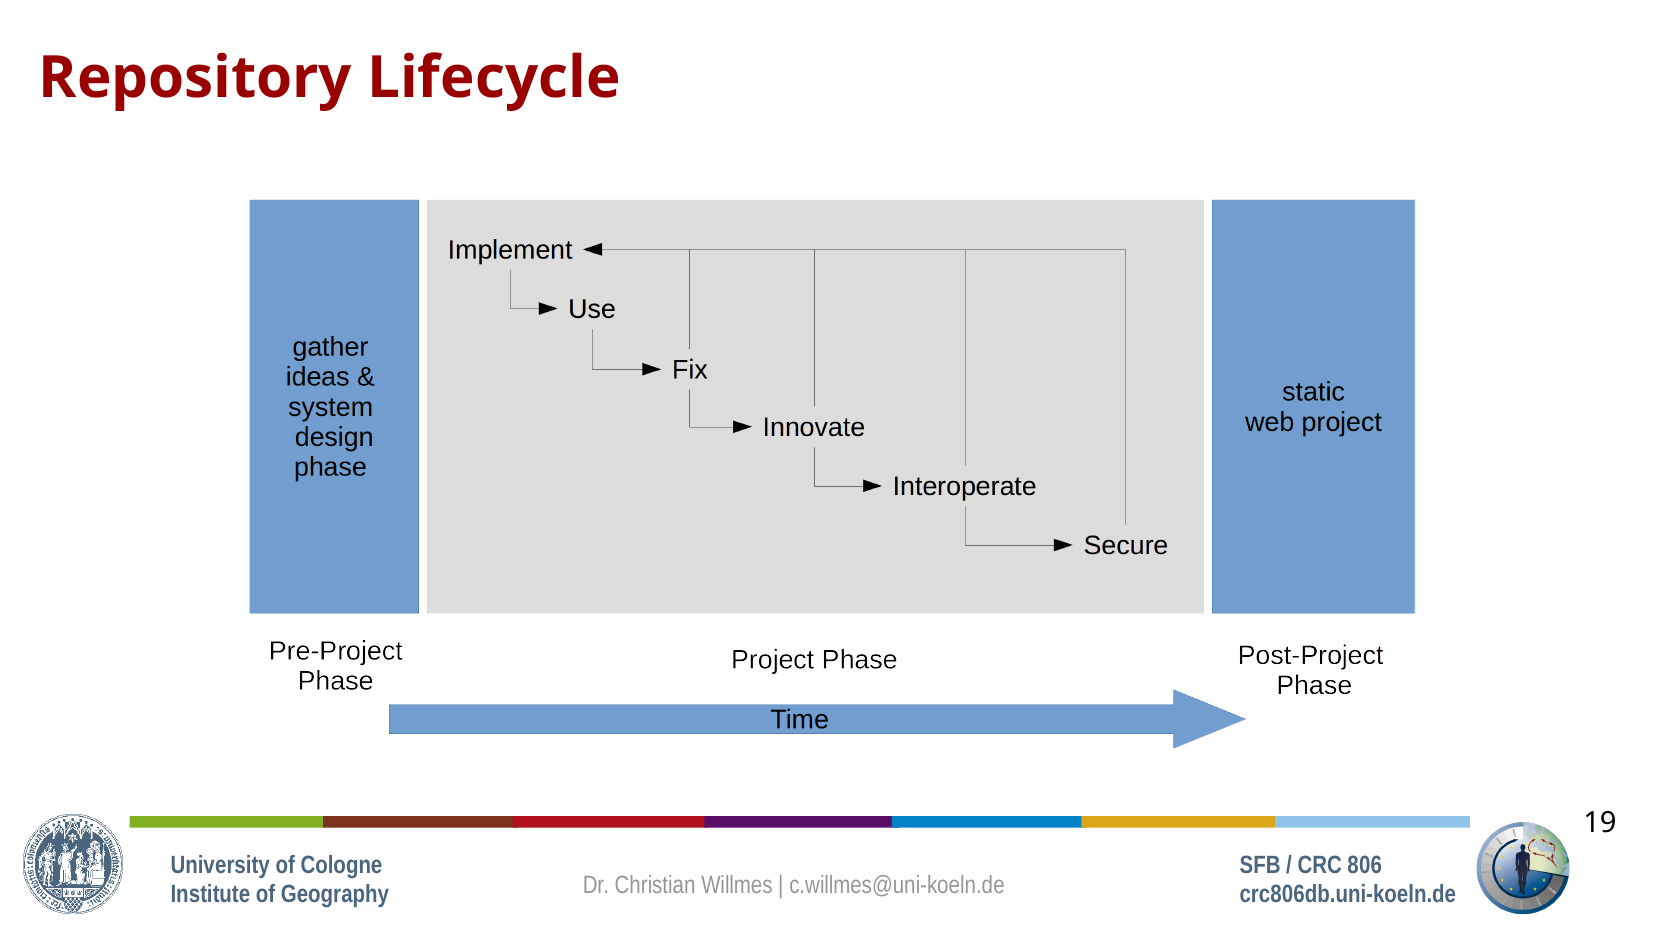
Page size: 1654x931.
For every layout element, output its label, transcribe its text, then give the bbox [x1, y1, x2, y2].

picture [1475, 821, 1571, 916]
picture [241, 136, 1423, 802]
title Repository Lifecycle [38, 34, 1446, 115]
picture [22, 813, 123, 914]
